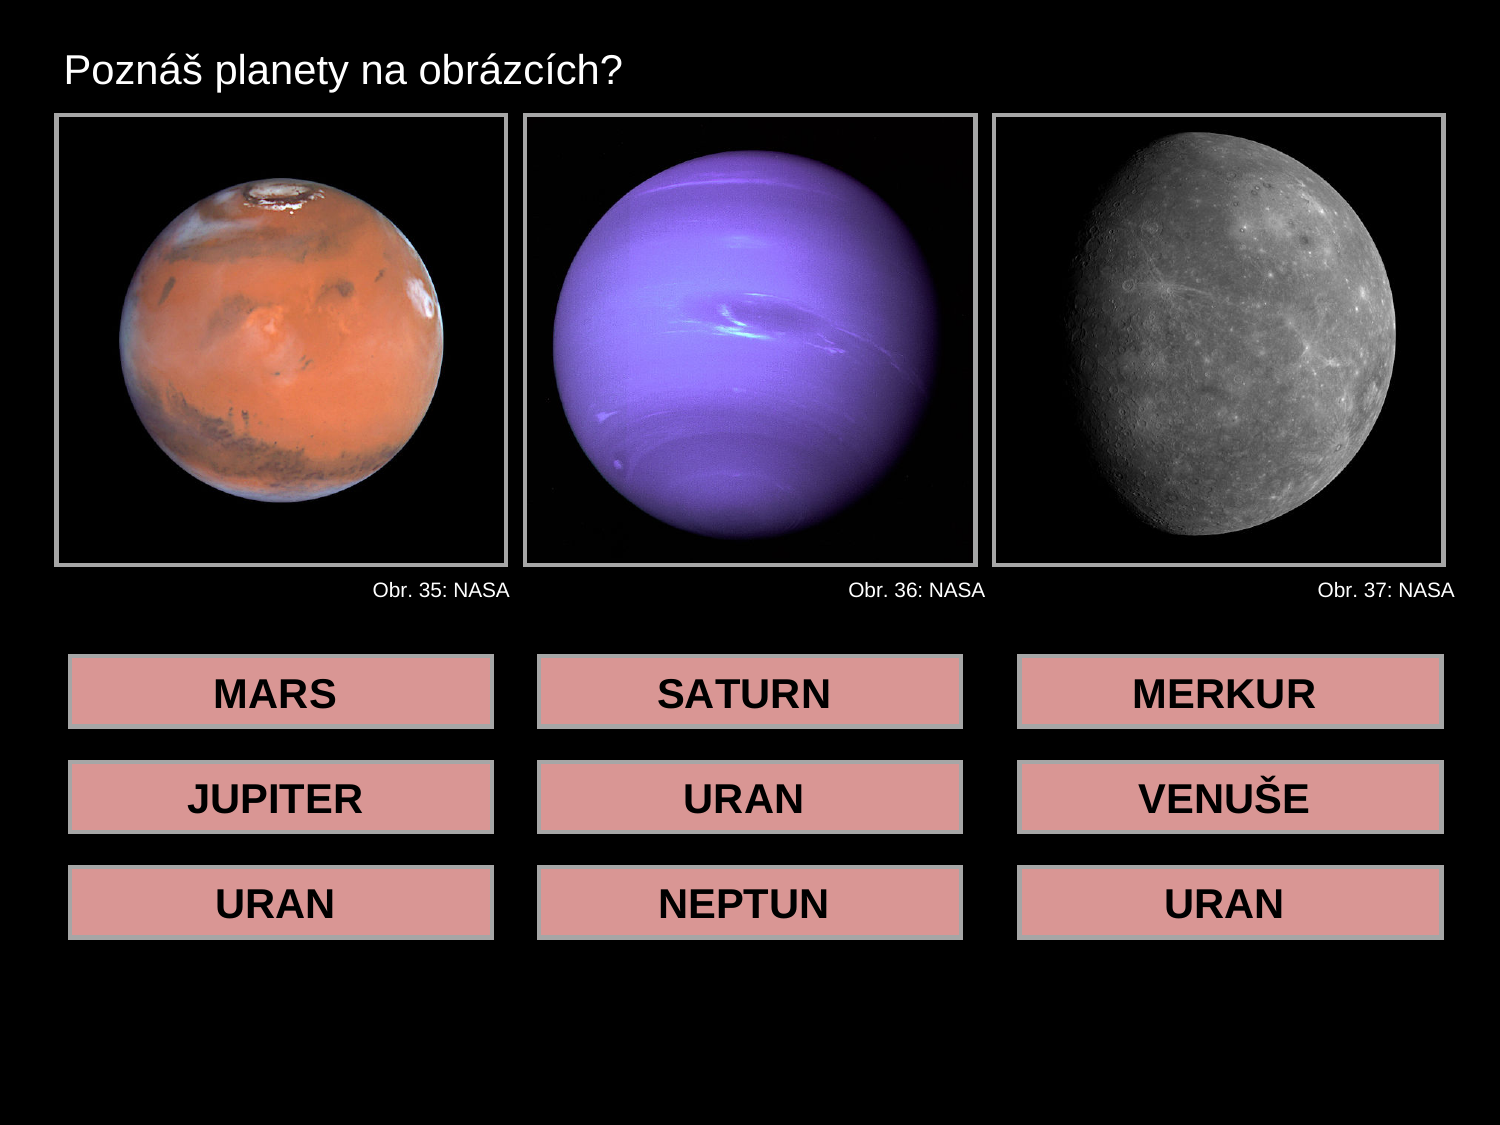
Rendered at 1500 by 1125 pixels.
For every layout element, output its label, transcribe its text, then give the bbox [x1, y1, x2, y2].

text_box URAN [539, 761, 961, 832]
text_box Poznáš planety na obrázcích? [48, 35, 639, 101]
text_box VENUŠE [1019, 761, 1442, 832]
text_box JUPITER [70, 761, 493, 832]
text_box URAN [1019, 867, 1442, 938]
text_box Obr. 37: NASA [1302, 569, 1470, 610]
text_box URAN [70, 867, 493, 938]
text_box MERKUR [1019, 656, 1442, 727]
text_box MARS [70, 656, 493, 727]
picture [527, 117, 974, 563]
text_box NEPTUN [539, 867, 961, 938]
text_box SATURN [539, 656, 961, 727]
text_box Obr. 36: NASA [833, 569, 1007, 610]
text_box Obr. 35: NASA [357, 569, 525, 610]
picture [996, 117, 1442, 563]
picture [58, 117, 504, 563]
